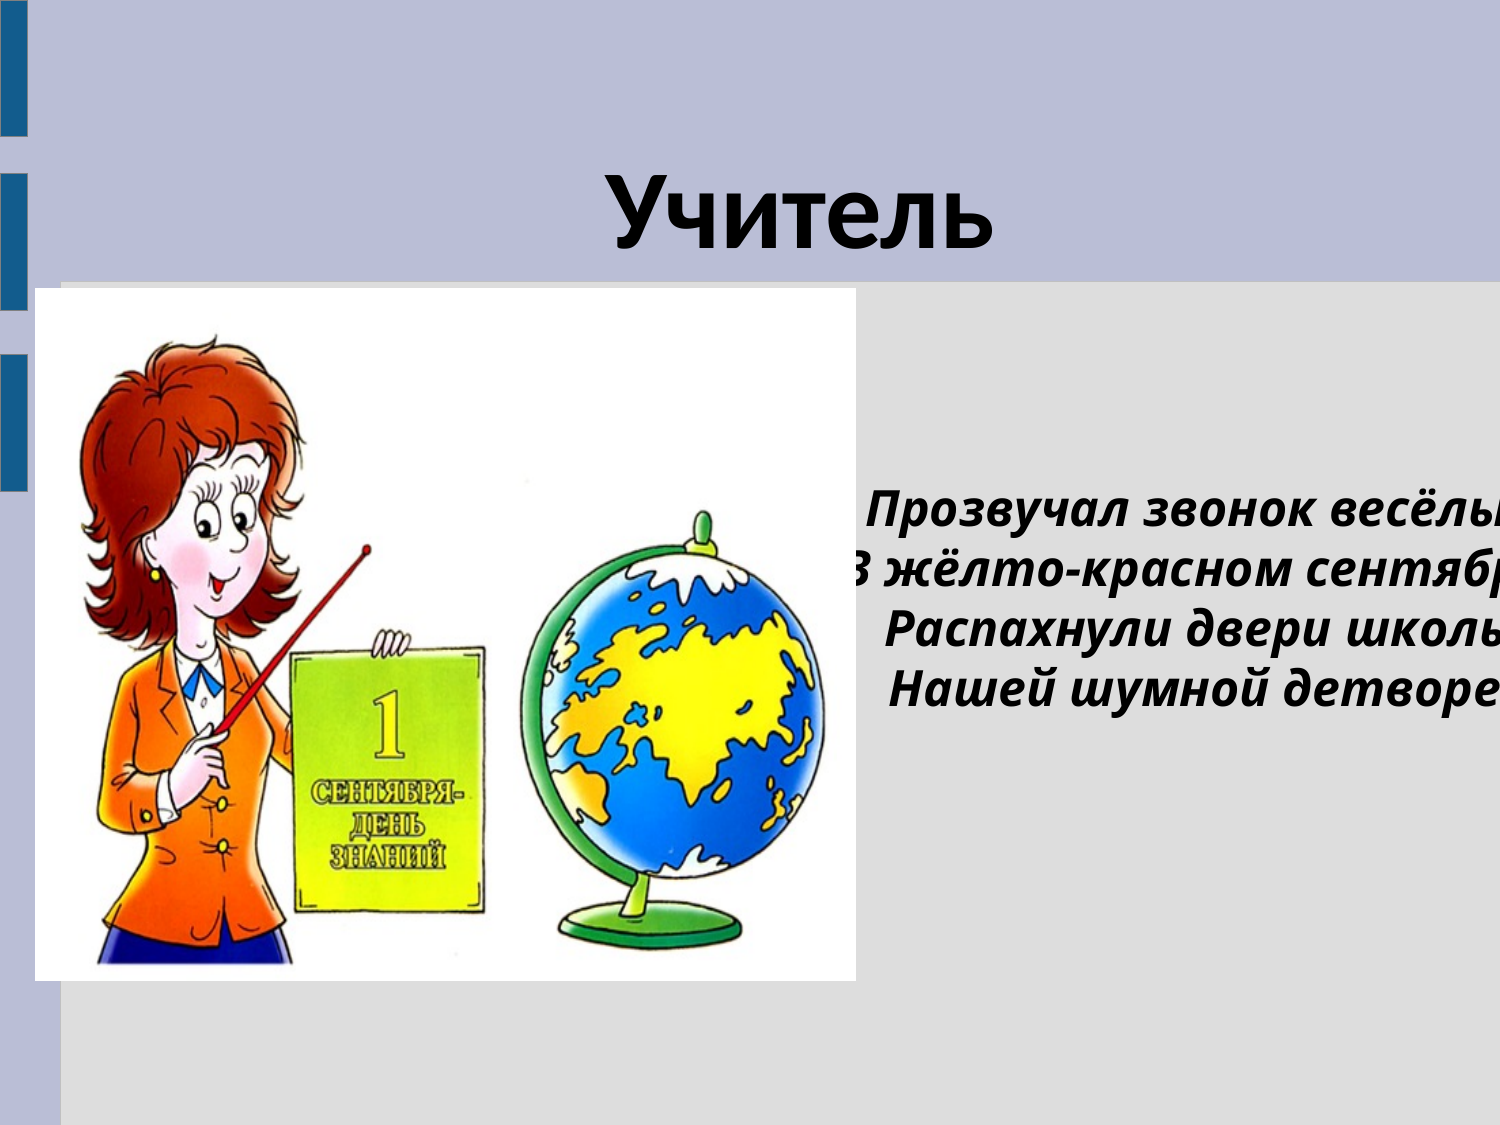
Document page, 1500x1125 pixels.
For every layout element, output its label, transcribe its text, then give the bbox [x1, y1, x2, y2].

text_box Учитель [590, 128, 1011, 279]
title Прозвучал звонок весёлый В жёлто-красном сентябре, Распахнули двери школы Нашей шумной детворе. [856, 468, 1500, 657]
picture [35, 288, 856, 981]
